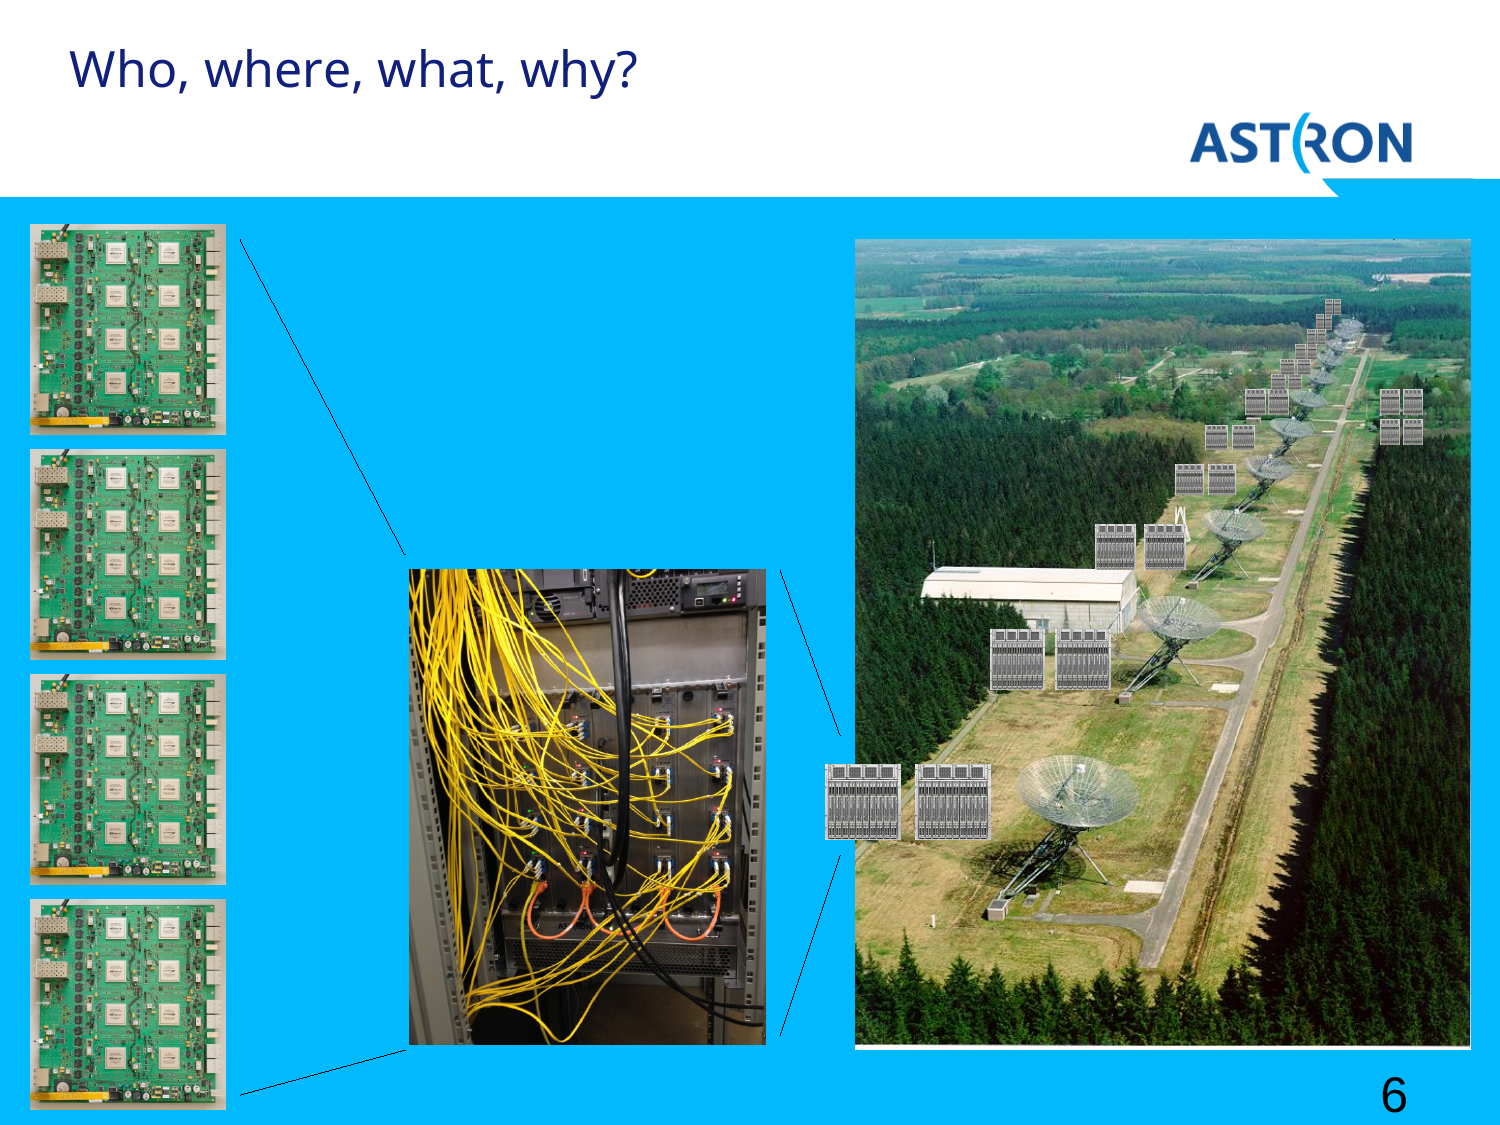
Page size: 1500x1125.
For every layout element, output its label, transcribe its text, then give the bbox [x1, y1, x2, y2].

picture [31, 900, 225, 1109]
picture [0, 0, 1500, 196]
picture [410, 570, 765, 1044]
title Who, where, what, why? [69, 37, 1075, 188]
list [70, 262, 855, 1032]
picture [826, 240, 1470, 1049]
picture [31, 450, 225, 659]
picture [31, 225, 225, 434]
picture [31, 675, 225, 884]
